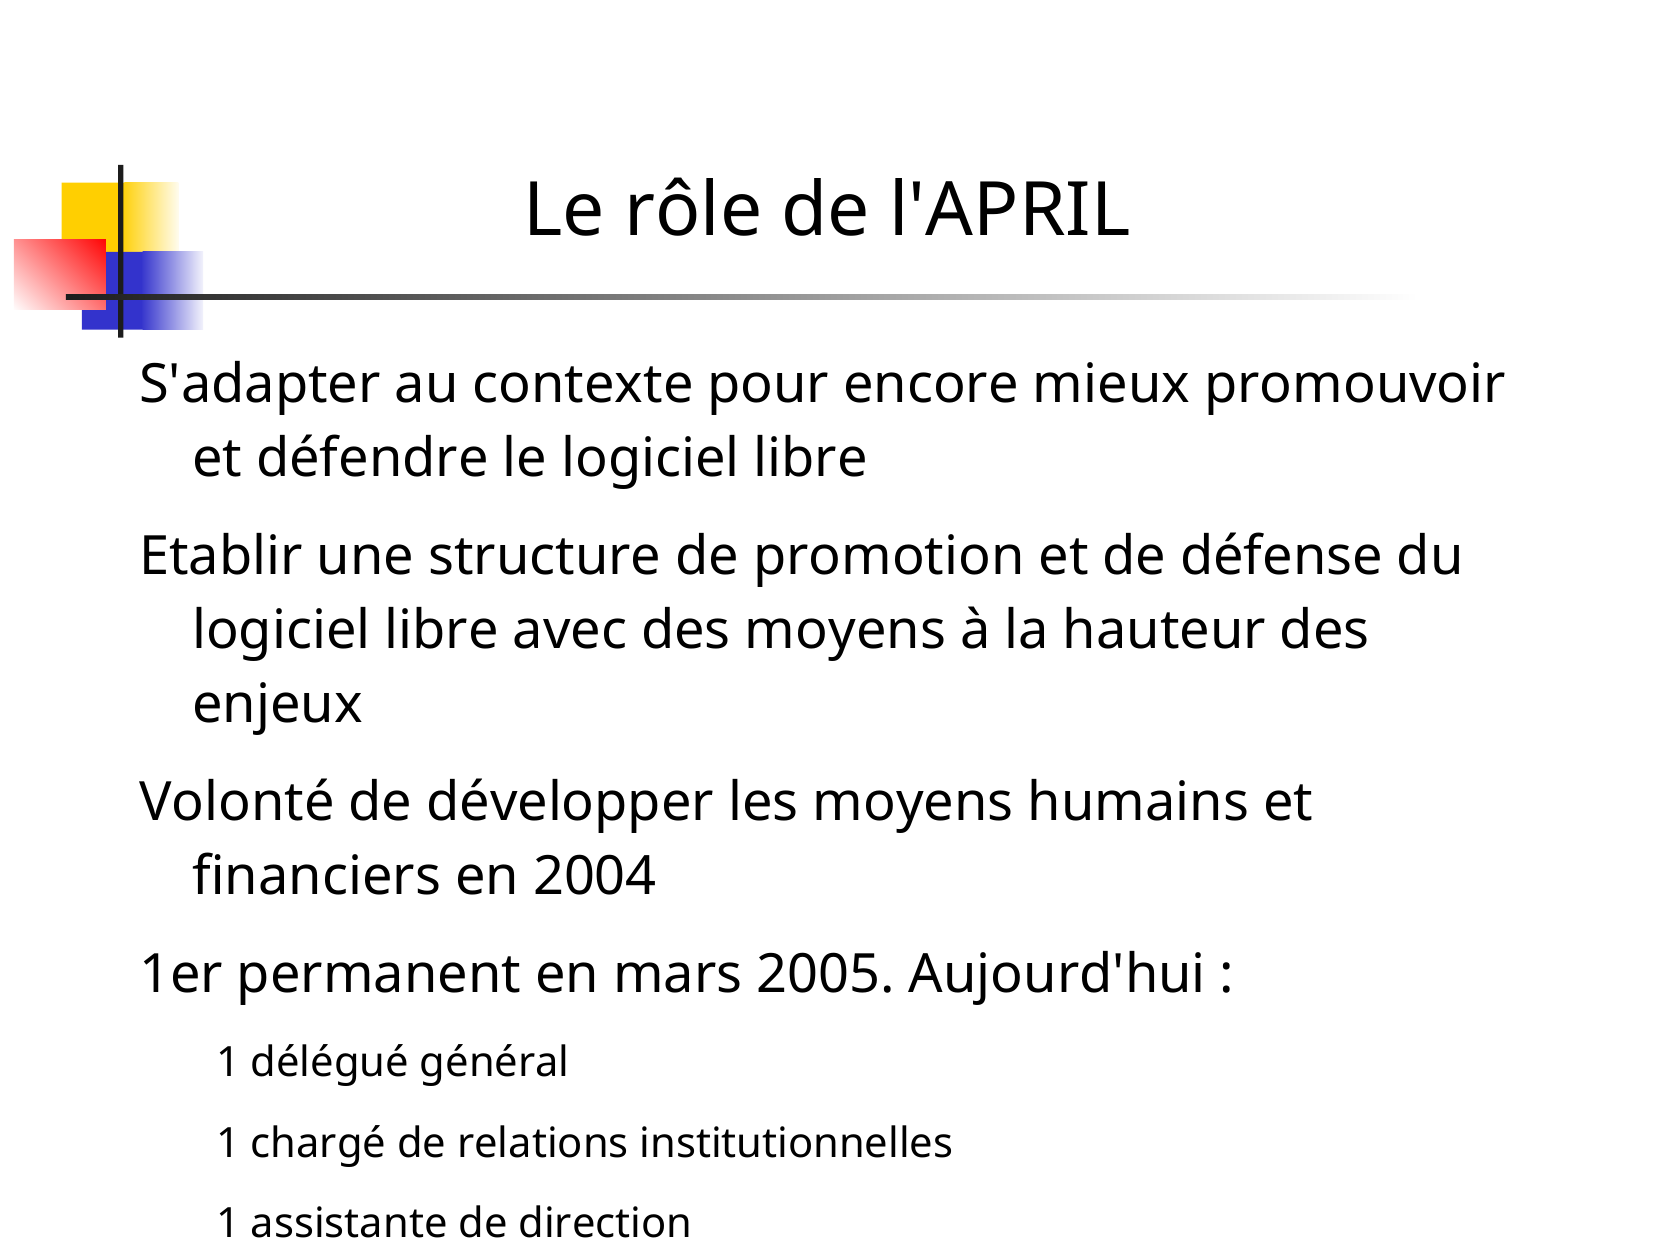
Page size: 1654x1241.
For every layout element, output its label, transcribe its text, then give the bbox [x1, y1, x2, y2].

title Le rôle de l'APRIL [121, 110, 1534, 303]
list S'adapter au contexte pour encore mieux promouvoir et défendre le logiciel libre Etablir une structure de promotion et de défense du logiciel libre avec des moyens à la hauteur des enjeux Volonté de développer les moyens humains et financiers en 2004 1er permanent en mars 2005. Aujourd'hui : 1 délégué général 1 chargé de relations institutionnelles 1 assistante de direction [121, 344, 1534, 1168]
